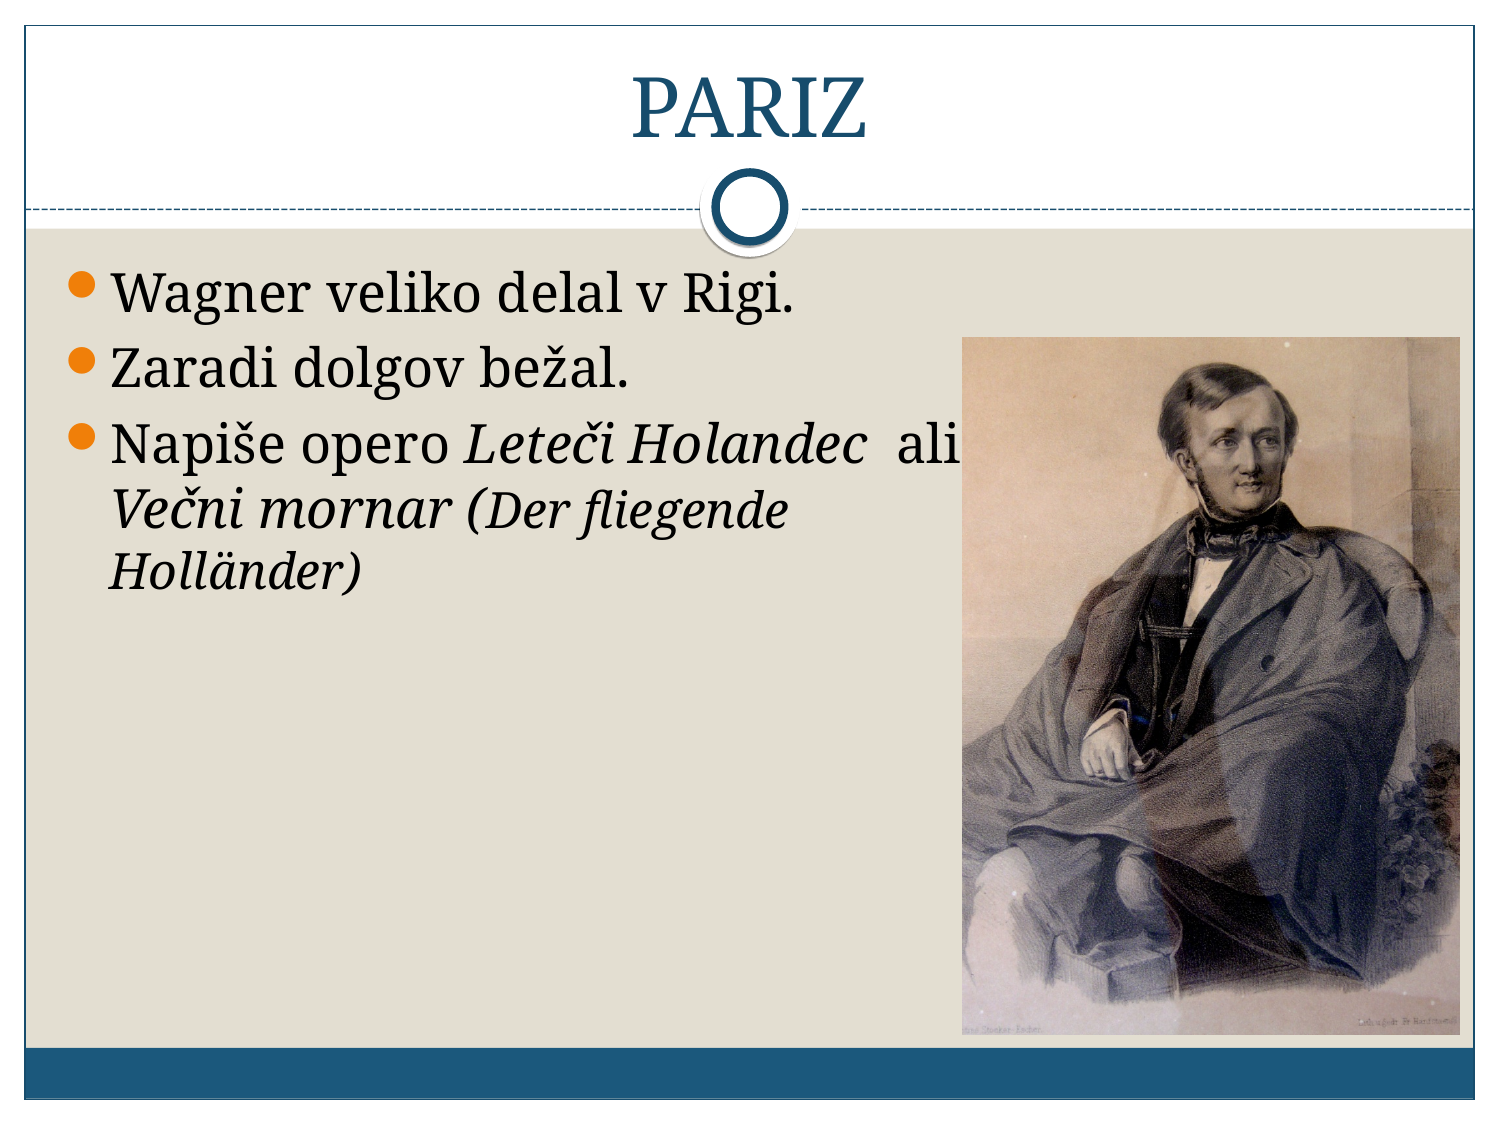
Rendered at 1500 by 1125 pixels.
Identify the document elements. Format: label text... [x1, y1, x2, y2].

list Wagner veliko delal v Rigi. Zaradi dolgov bežal. Napiše opero Leteči Holandec ali Večni mornar (Der fliegende Holländer) [49, 250, 999, 1001]
title PARIZ [49, 37, 1450, 162]
picture [962, 337, 1460, 1035]
